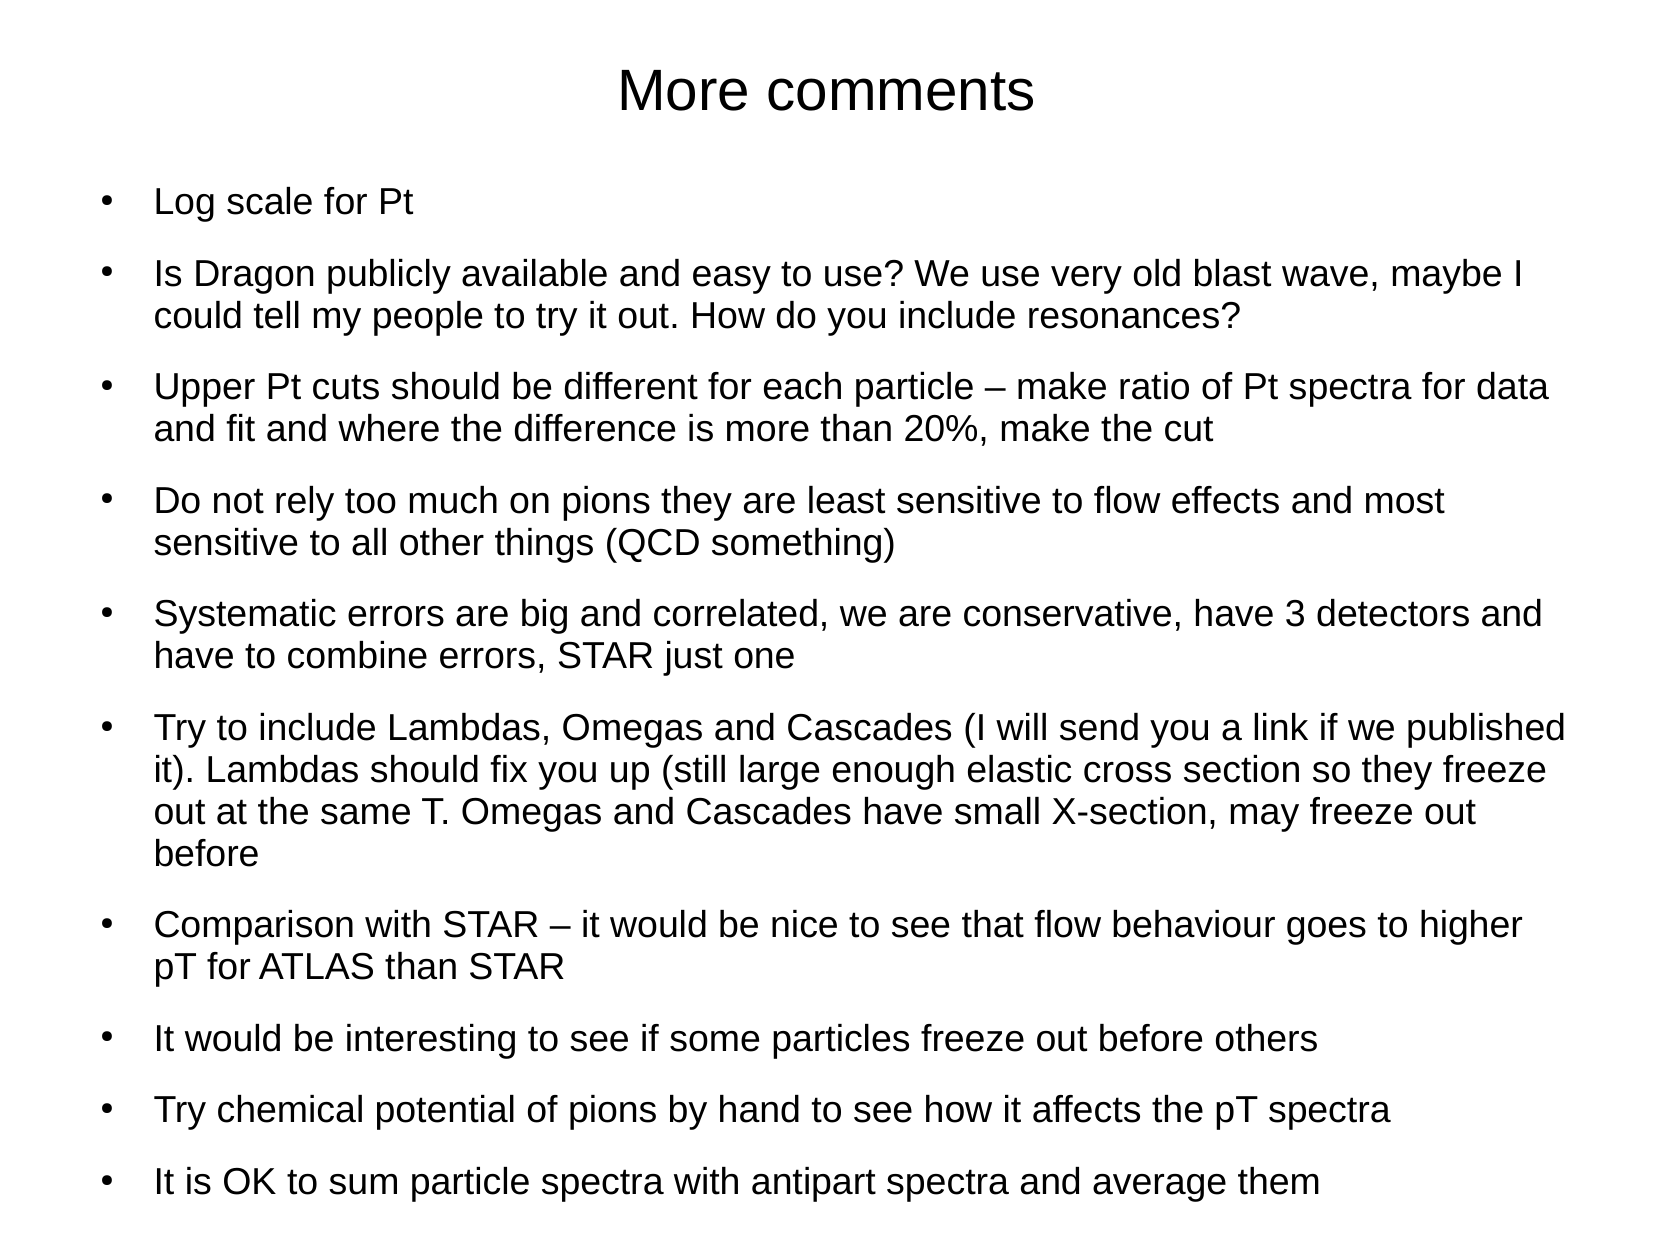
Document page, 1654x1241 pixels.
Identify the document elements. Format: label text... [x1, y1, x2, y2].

title More comments [82, 0, 1571, 180]
list Log scale for Pt Is Dragon publicly available and easy to use? We use very old blast wave, maybe I could tell my people to try it out. How do you include resonances? Upper Pt cuts should be different for each particle – make ratio of Pt spectra for data and fit and where the difference is more than 20%, make the cut Do not rely too much on pions they are least sensitive to flow effects and most sensitive to all other things (QCD something) Systematic errors are big and correlated, we are conservative, have 3 detectors and have to combine errors, STAR just one Try to include Lambdas, Omegas and Cascades (I will send you a link if we published it). Lambdas should fix you up (still large enough elastic cross section so they freeze out at the same T. Omegas and Cascades have small X-section, may freeze out before Comparison with STAR – it would be nice to see that flow behaviour goes to higher pT for ATLAS than STAR It would be interesting to see if some particles freeze out before others Try chemical potential of pions by hand to see how it affects the pT spectra It is OK to sum particle spectra with antipart spectra and average them [82, 180, 1571, 1231]
